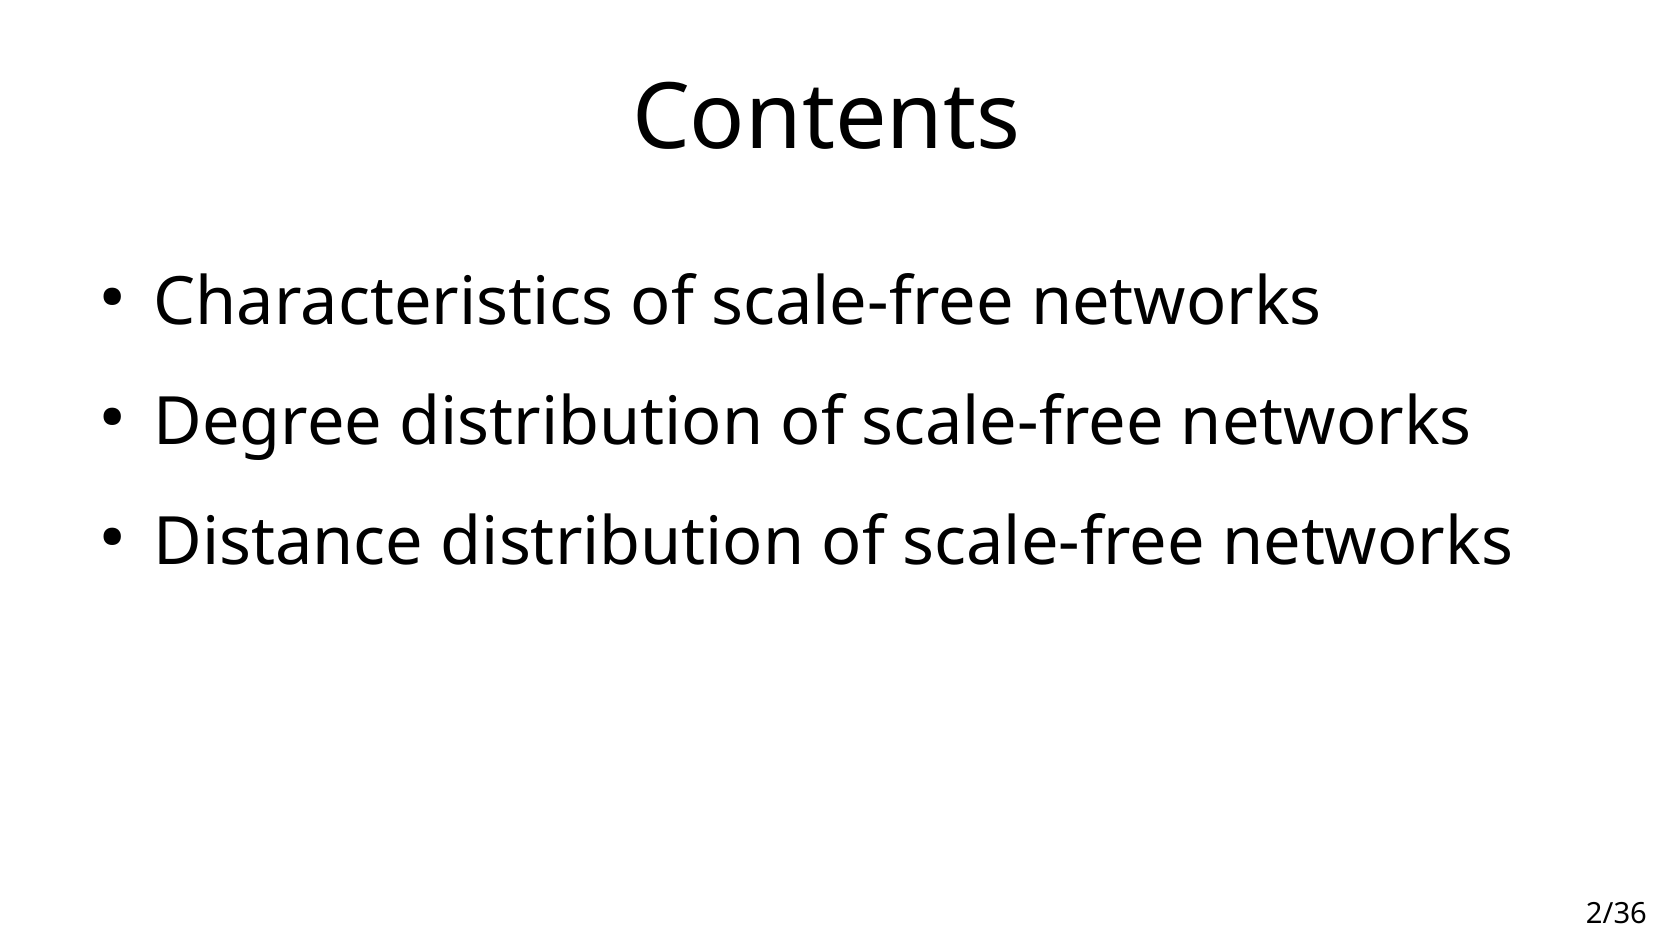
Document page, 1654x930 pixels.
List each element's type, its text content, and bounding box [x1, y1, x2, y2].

list Characteristics of scale-free networks Degree distribution of scale-free networks Distance distribution of scale-free networks [82, 252, 1571, 793]
title Contents [82, 1, 1571, 225]
